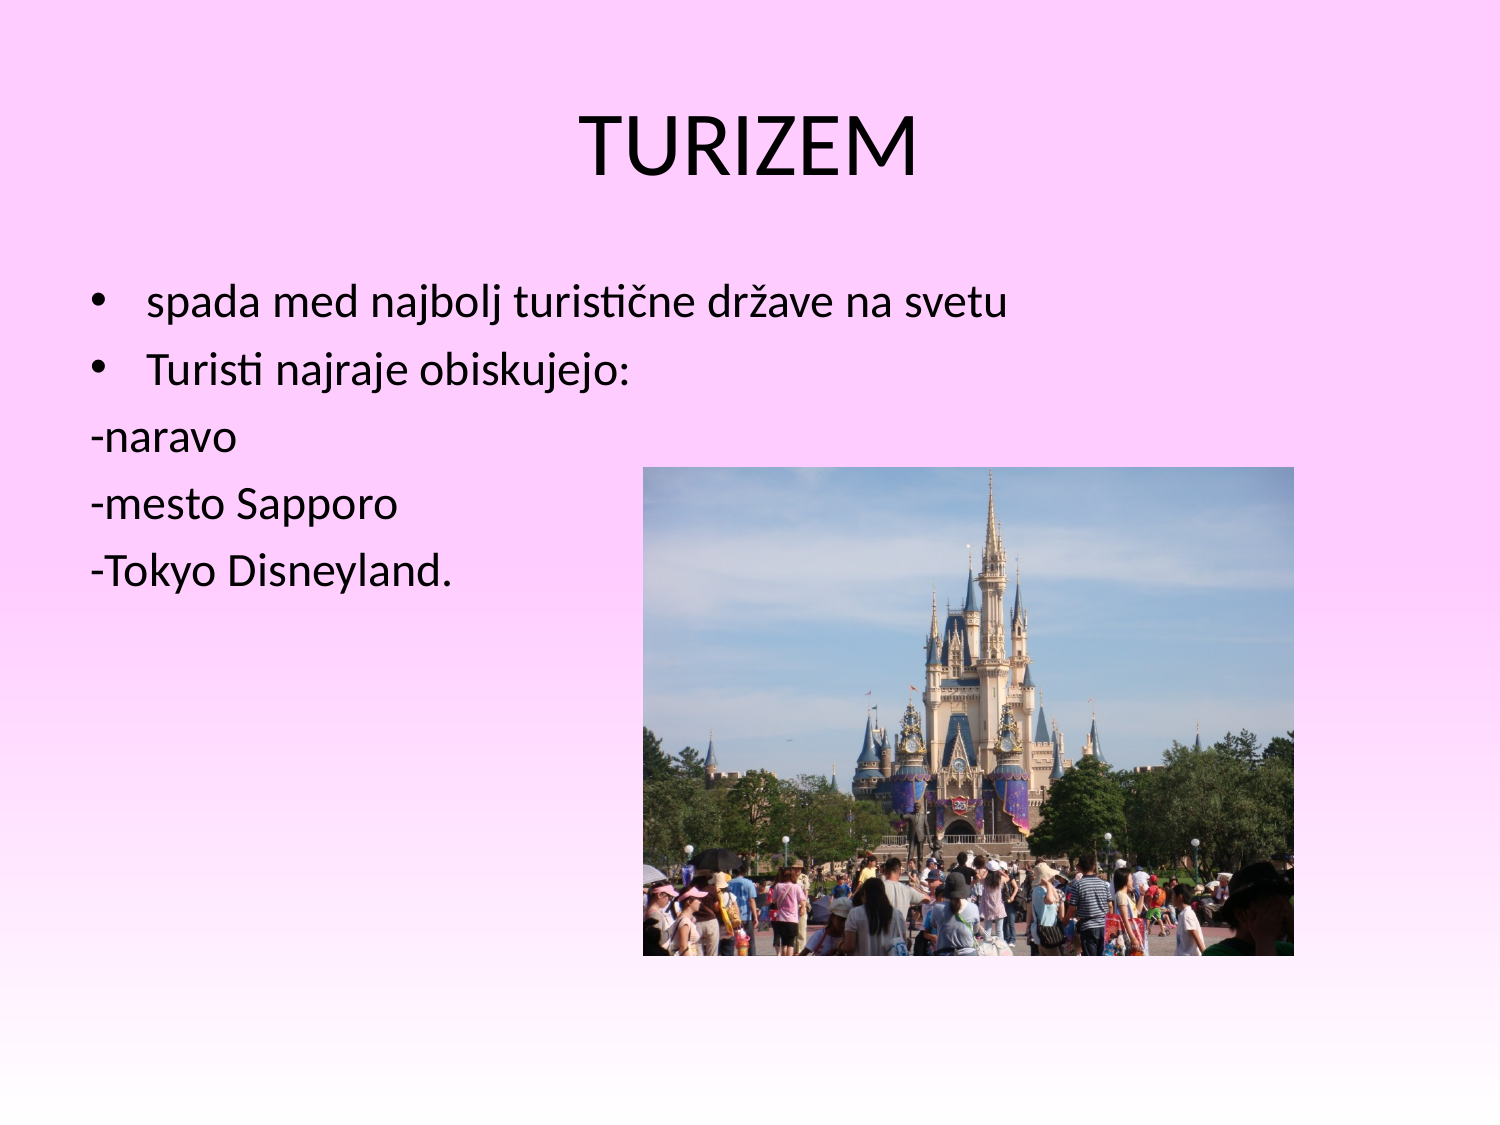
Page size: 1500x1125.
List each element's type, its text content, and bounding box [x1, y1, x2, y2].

list spada med najbolj turistične države na svetu Turisti najraje obiskujejo: -naravo -mesto Sapporo -Tokyo Disneyland. [75, 262, 1425, 1005]
picture [643, 467, 1294, 956]
title TURIZEM [75, 45, 1425, 233]
